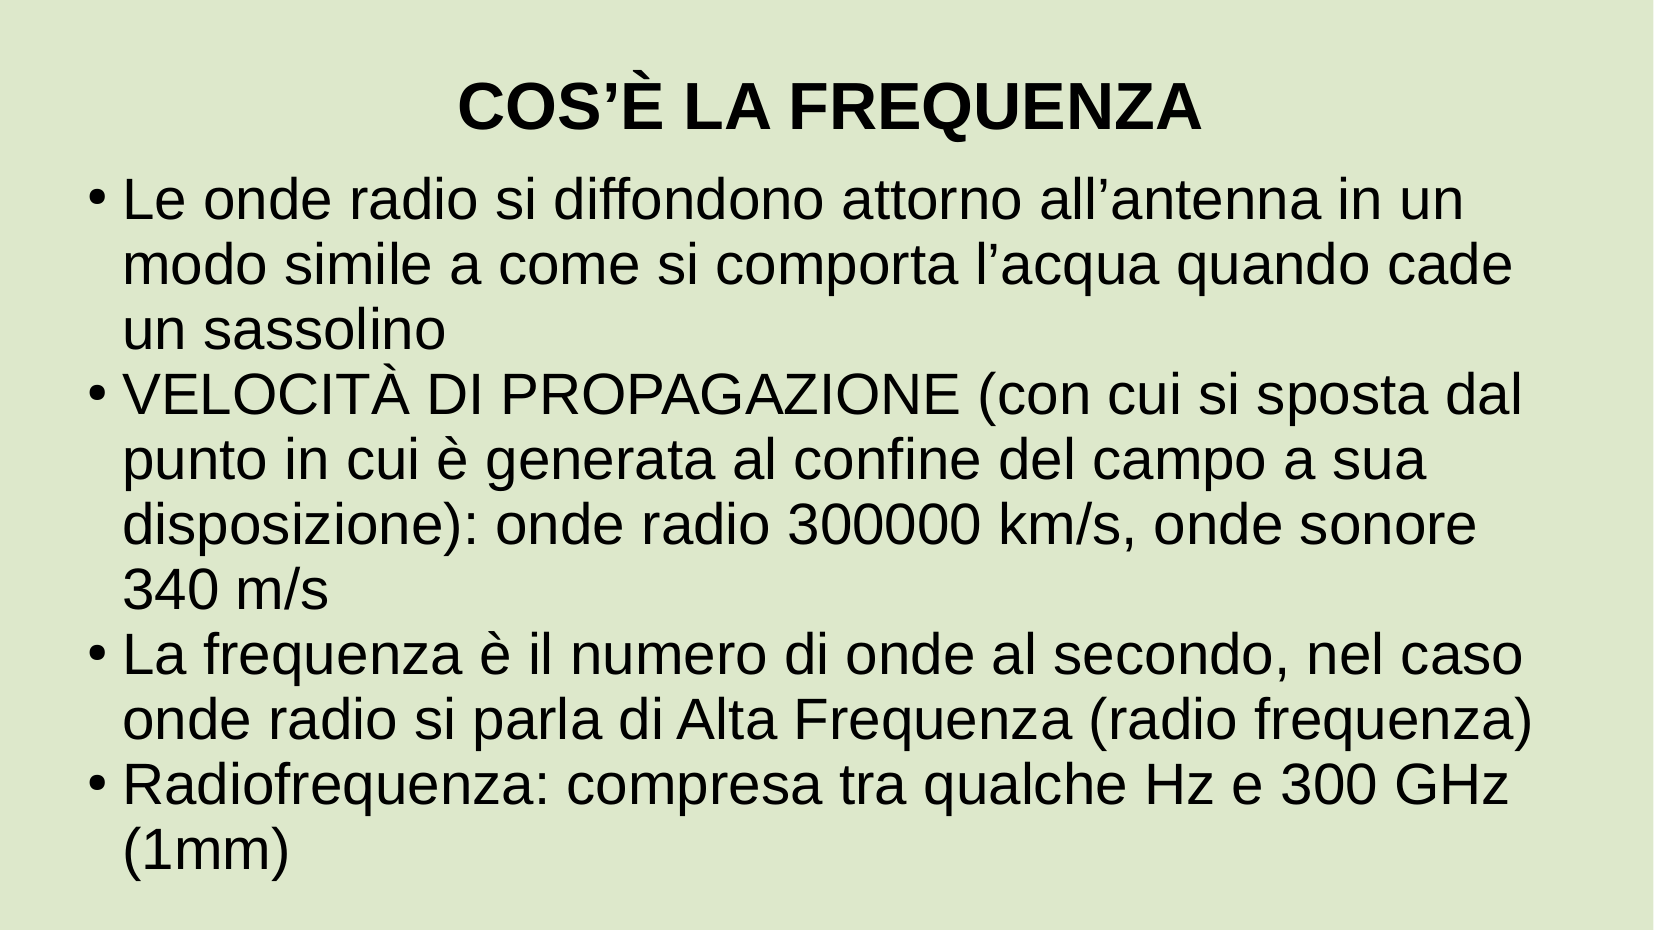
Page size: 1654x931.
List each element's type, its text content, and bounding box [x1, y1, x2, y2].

subtitle Le onde radio si diffondono attorno all’antenna in un modo simile a come si comporta l’acqua quando cade un sassolino VELOCITÀ DI PROPAGAZIONE (con cui si sposta dal punto in cui è generata al confine del campo a sua disposizione): onde radio 300000 km/s, onde sonore 340 m/s La frequenza è il numero di onde al secondo, nel caso onde radio si parla di Alta Frequenza (radio frequenza) Radiofrequenza: compresa tra qualche Hz e 300 GHz (1mm) [86, 166, 1576, 882]
title COS’È LA FREQUENZA [86, 0, 1576, 166]
